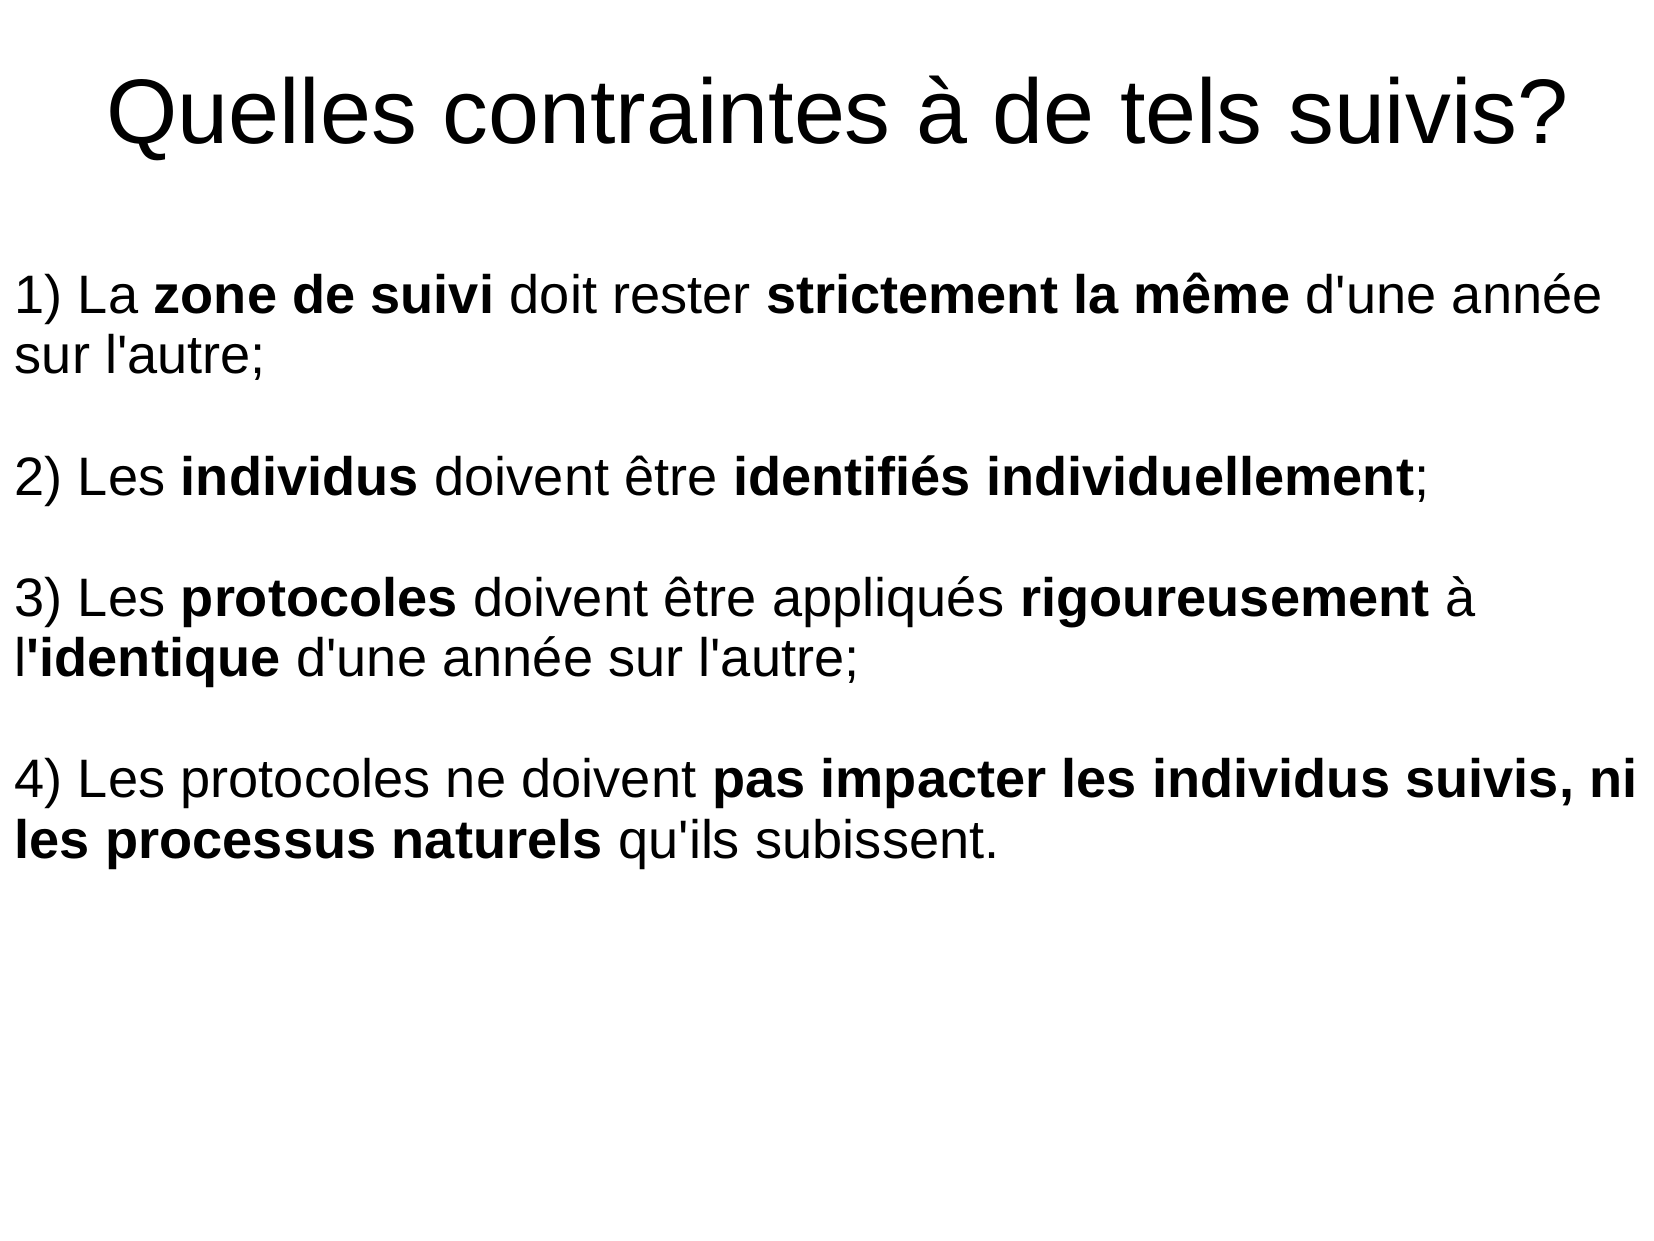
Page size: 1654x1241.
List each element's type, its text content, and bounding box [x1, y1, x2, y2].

title Quelles contraintes à de tels suivis? [0, 8, 1654, 215]
text_box 1) La zone de suivi doit rester strictement la même d'une année sur l'autre; 2) Les individus doivent être identifiés individuellement; 3) Les protocoles doivent être appliqués rigoureusement à l'identique d'une année sur l'autre; 4) Les protocoles ne doivent pas impacter les individus suivis, ni les processus naturels qu'ils subissent. [0, 215, 1654, 1241]
